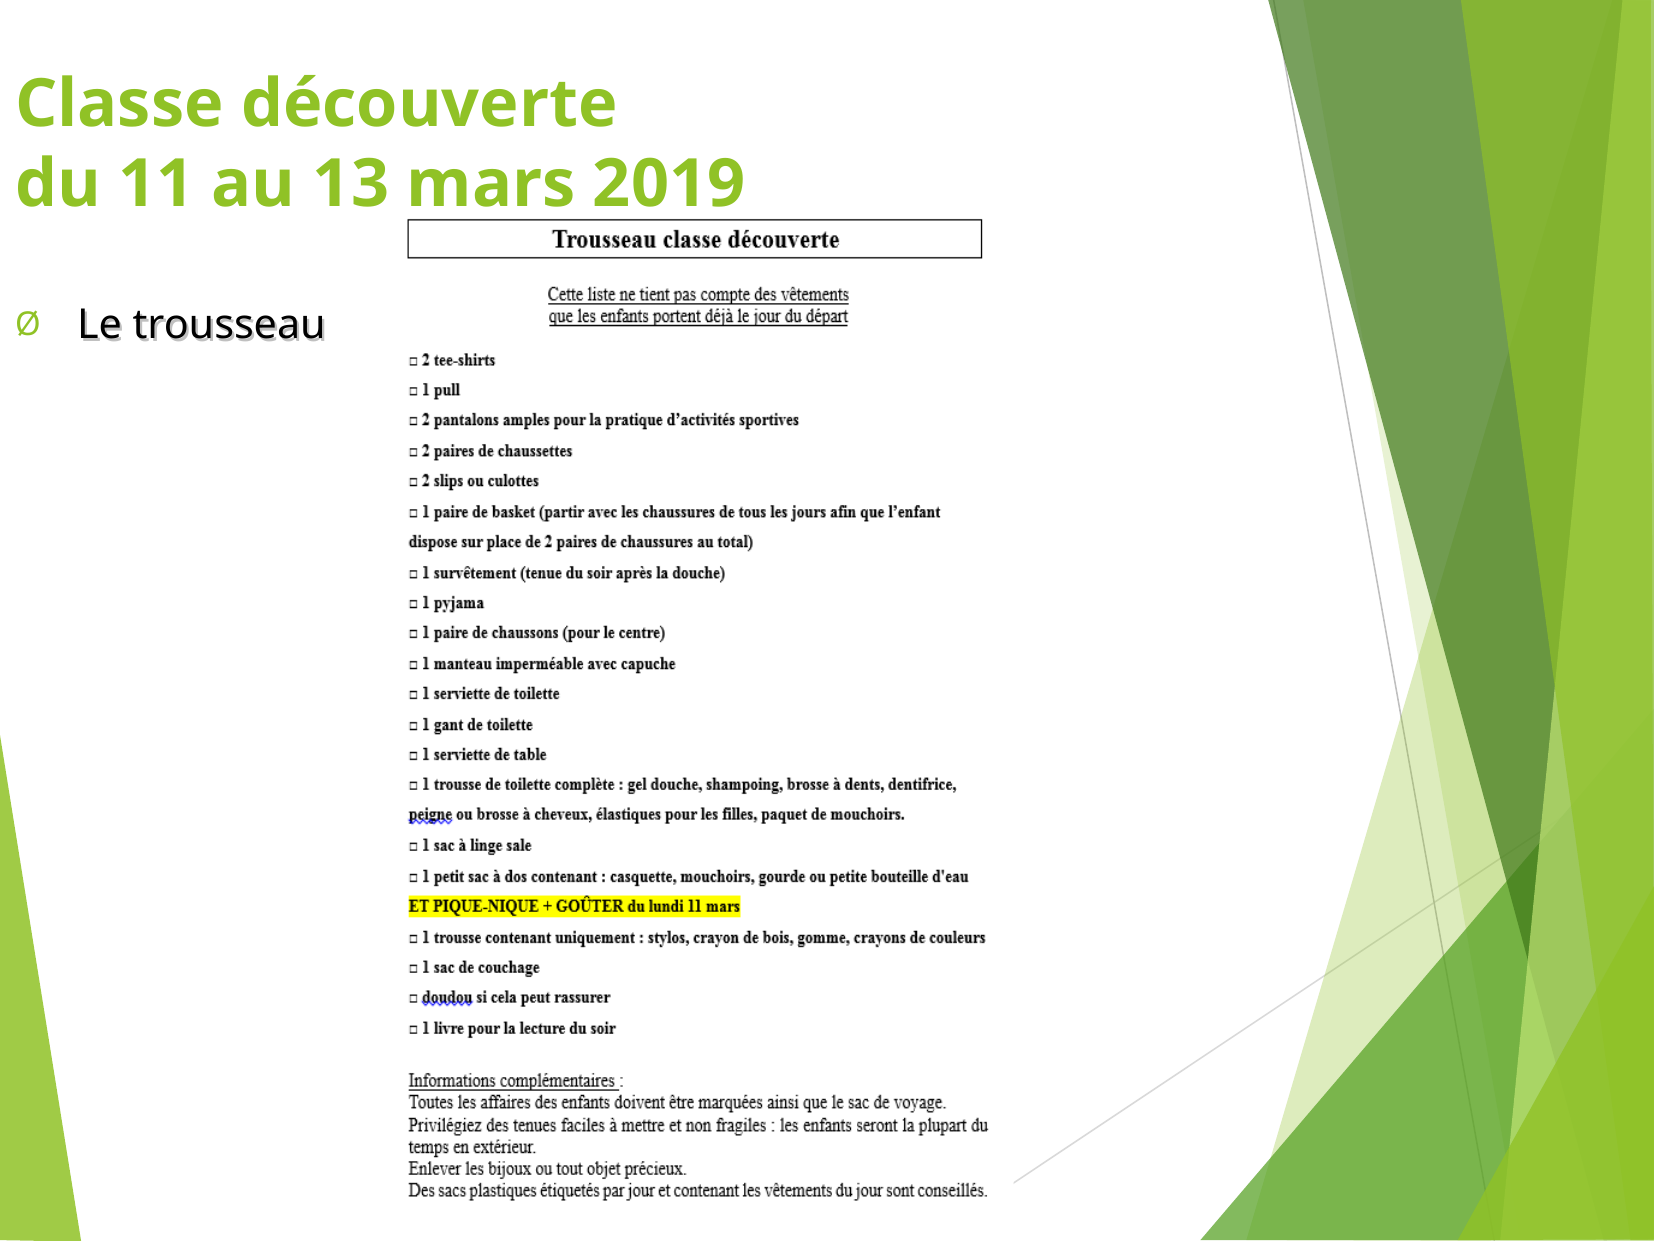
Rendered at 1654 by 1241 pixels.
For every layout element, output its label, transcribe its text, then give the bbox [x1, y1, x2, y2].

title Classe découverte du 11 au 13 mars 2019 [0, 52, 1489, 197]
picture [362, 214, 1014, 1241]
list Le trousseau [1014, 290, 1489, 1180]
list Le trousseau [0, 290, 362, 1180]
